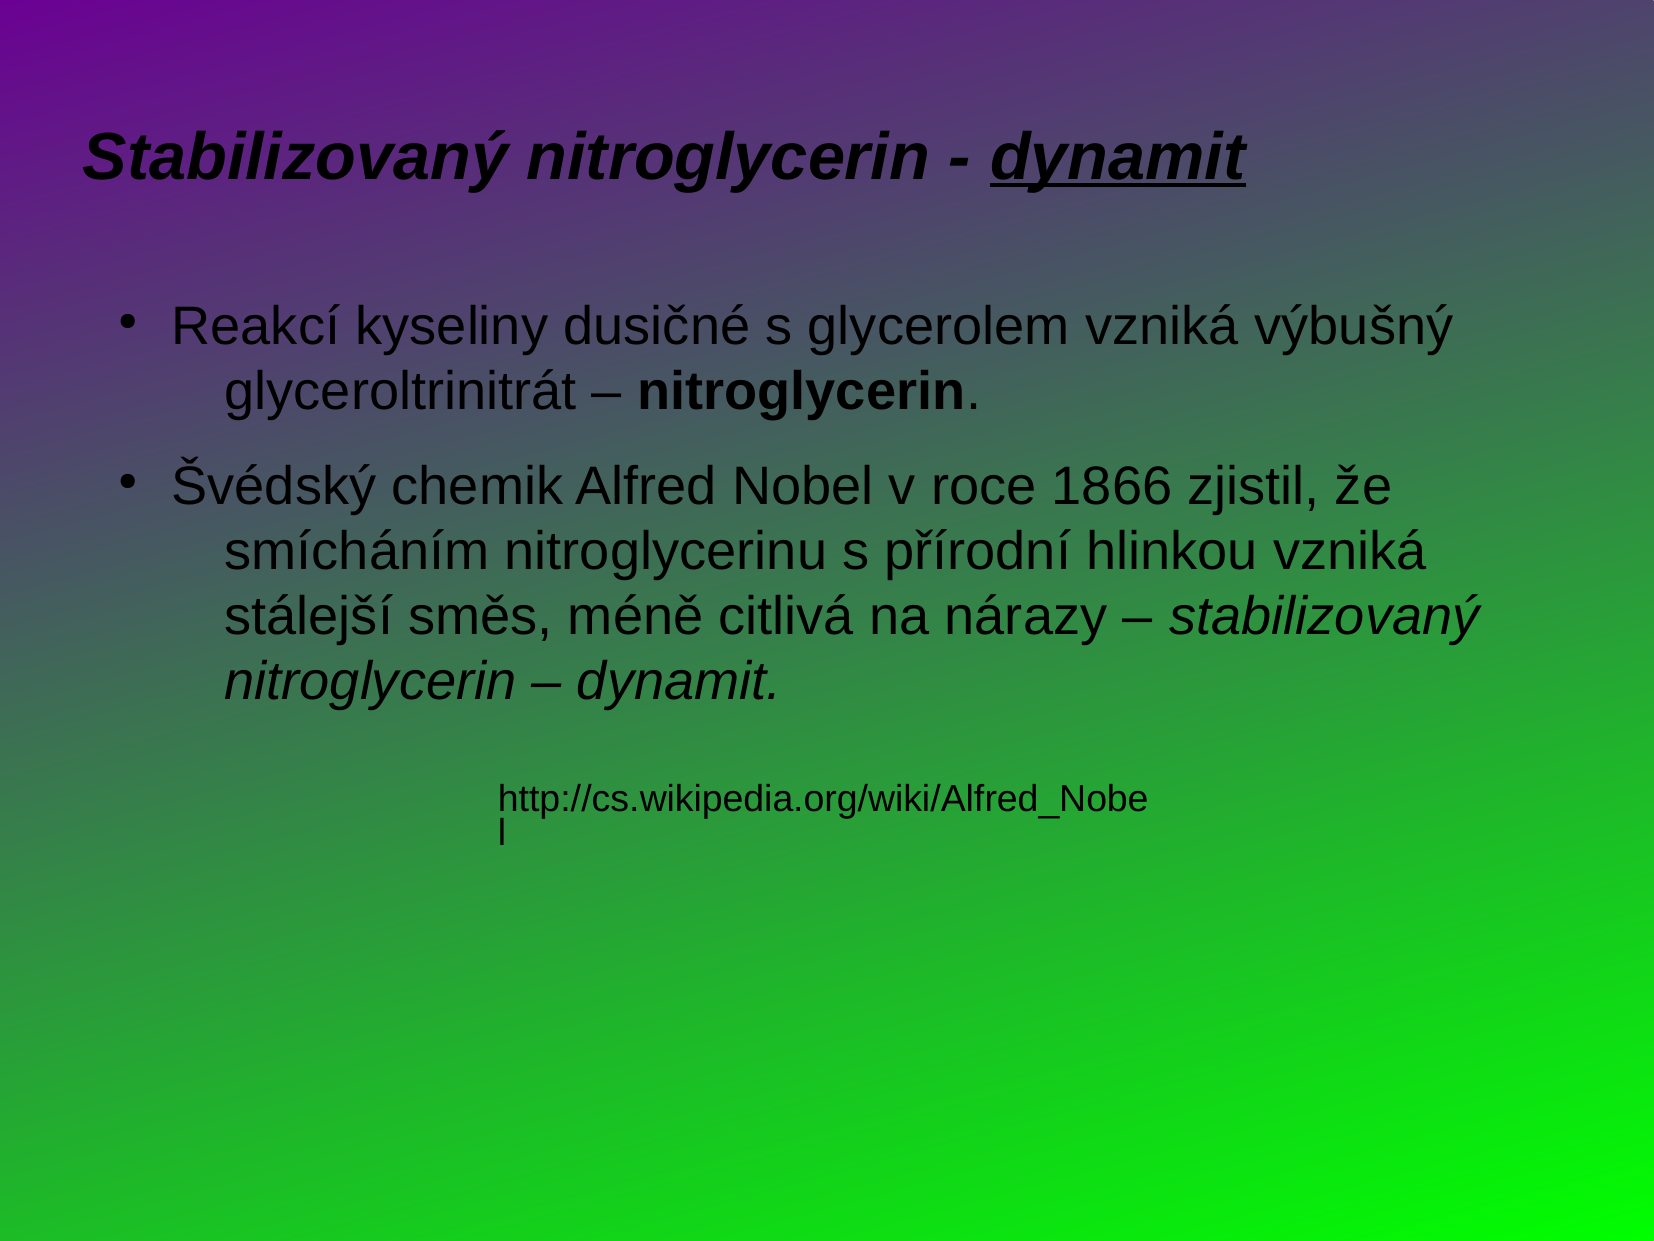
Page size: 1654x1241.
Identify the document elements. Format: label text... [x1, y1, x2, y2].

list Reakcí kyseliny dusičné s glycerolem vzniká výbušný glyceroltrinitrát – nitroglycerin. Švédský chemik Alfred Nobel v roce 1866 zjistil, že smícháním nitroglycerinu s přírodní hlinkou vzniká stálejší směs, méně citlivá na nárazy – stabilizovaný nitroglycerin – dynamit. [82, 290, 1571, 1109]
text_box http://cs.wikipedia.org/wiki/Alfred_Nobel [483, 769, 1171, 869]
title Stabilizovaný nitroglycerin - dynamit [82, 49, 1571, 257]
